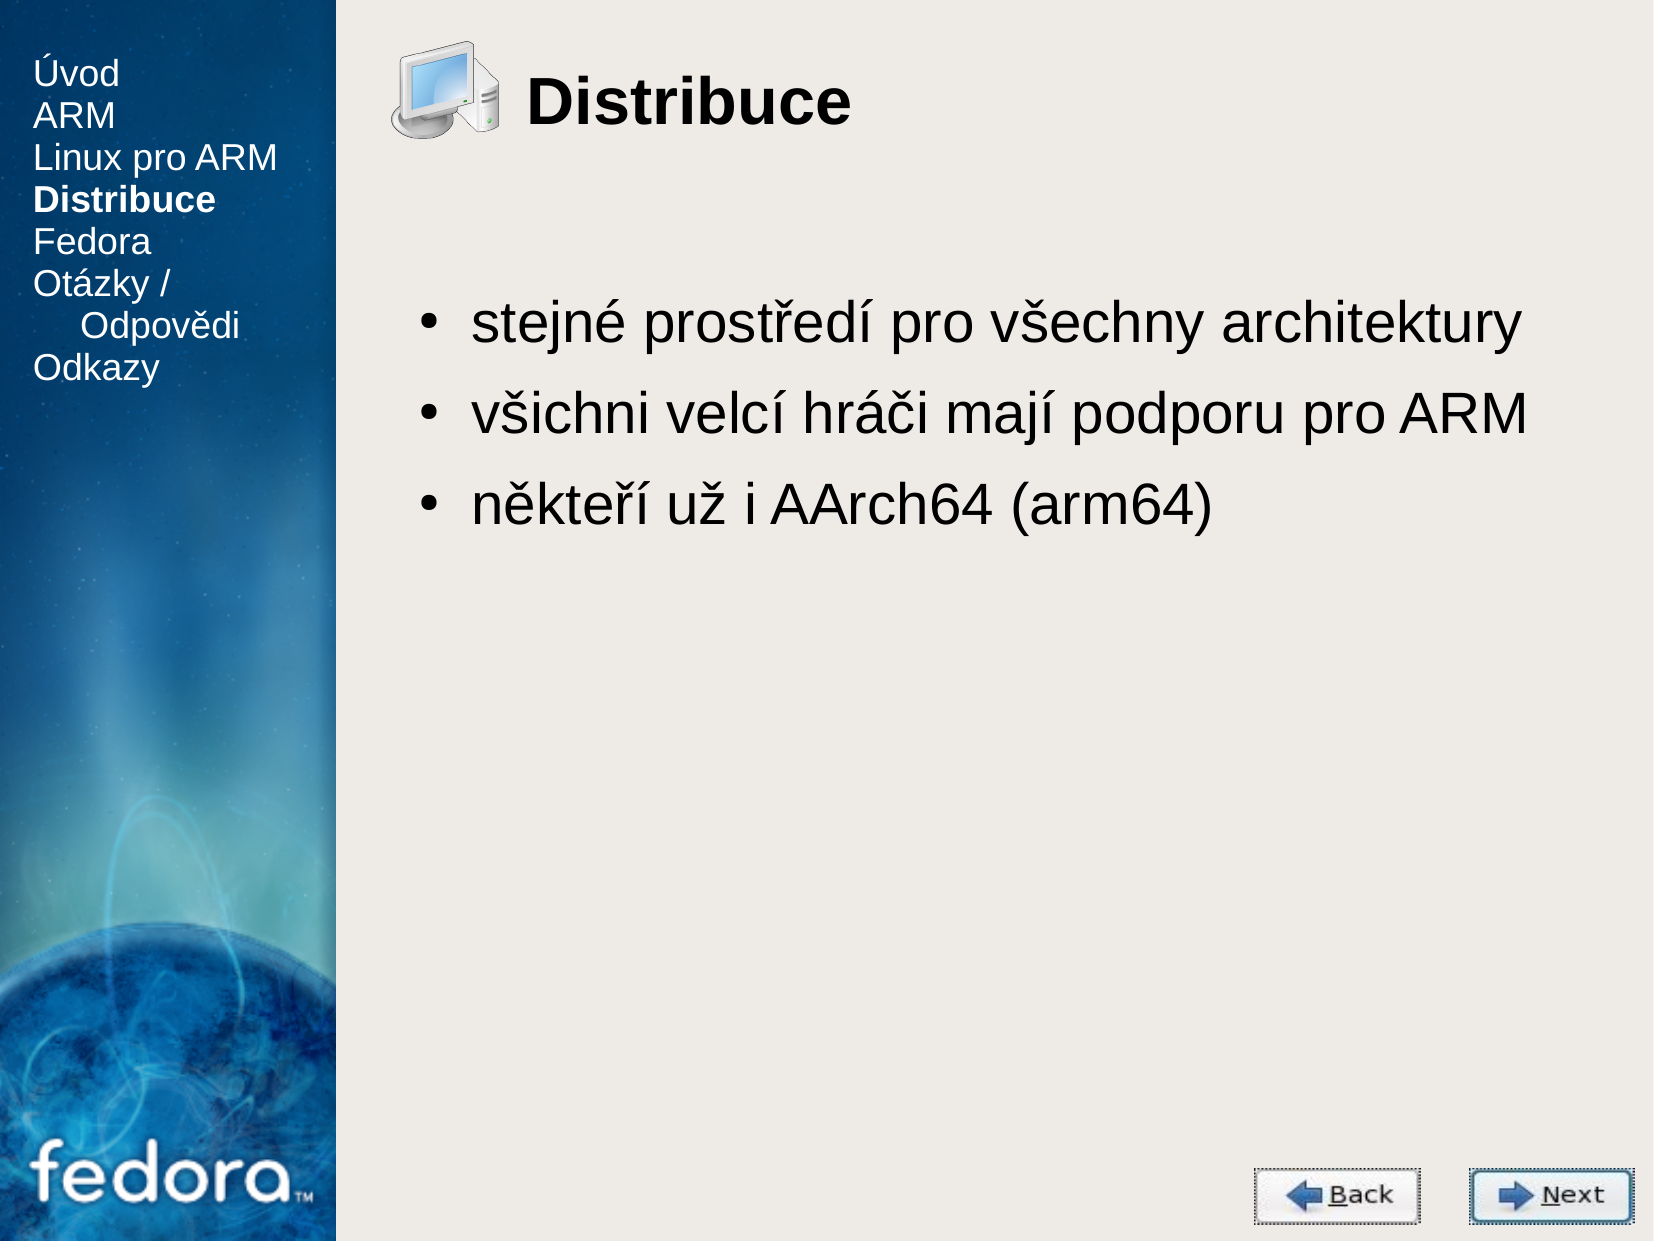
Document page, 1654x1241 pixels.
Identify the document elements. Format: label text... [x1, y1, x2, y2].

list stejné prostředí pro všechny architektury všichni velcí hráči mají podporu pro ARM někteří už i AArch64 (arm64) [400, 290, 1617, 1094]
picture [0, 0, 1654, 1241]
text_box Úvod ARM Linux pro ARM Distribuce Fedora Otázky / Odpovědi Odkazy [18, 45, 327, 397]
text_box Distribuce [511, 56, 1316, 147]
